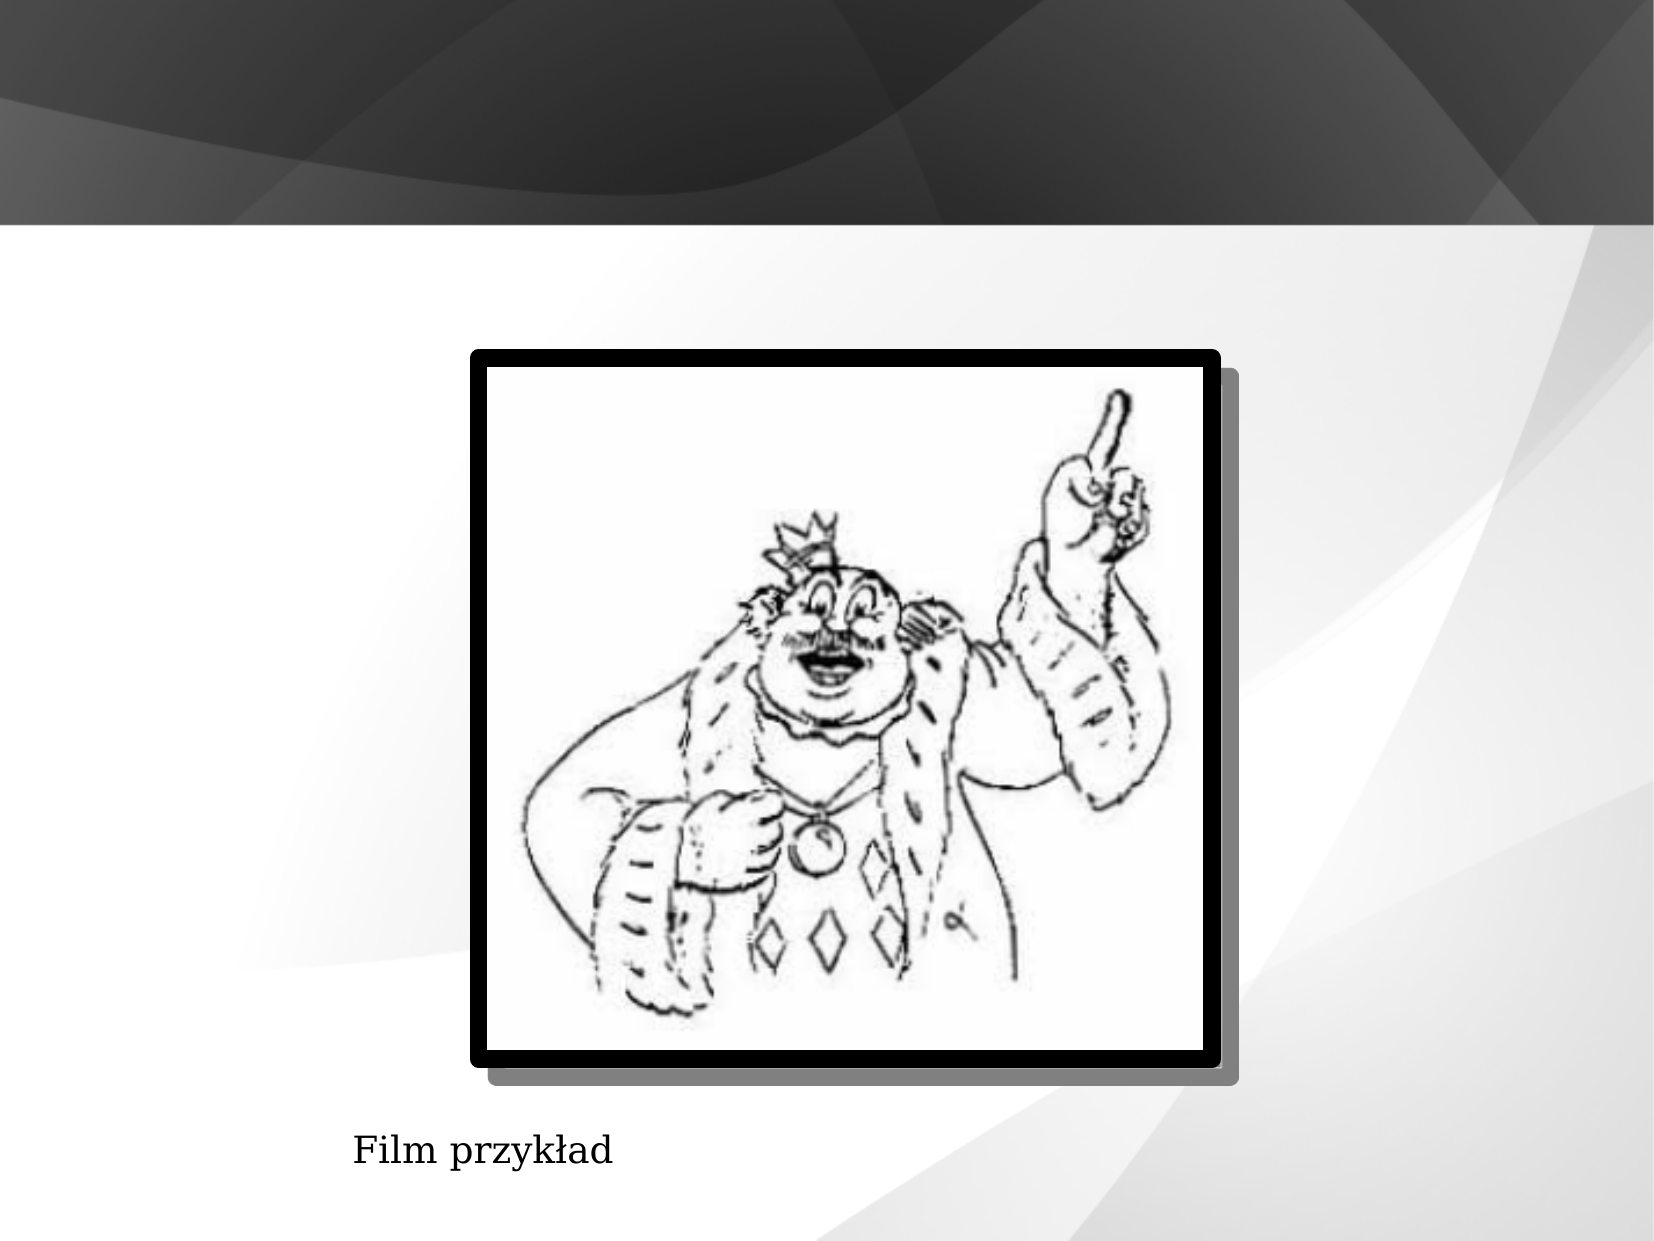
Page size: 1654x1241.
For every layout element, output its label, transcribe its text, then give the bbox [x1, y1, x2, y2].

text_box Film przykład [337, 1121, 629, 1181]
picture [0, 0, 1654, 1241]
